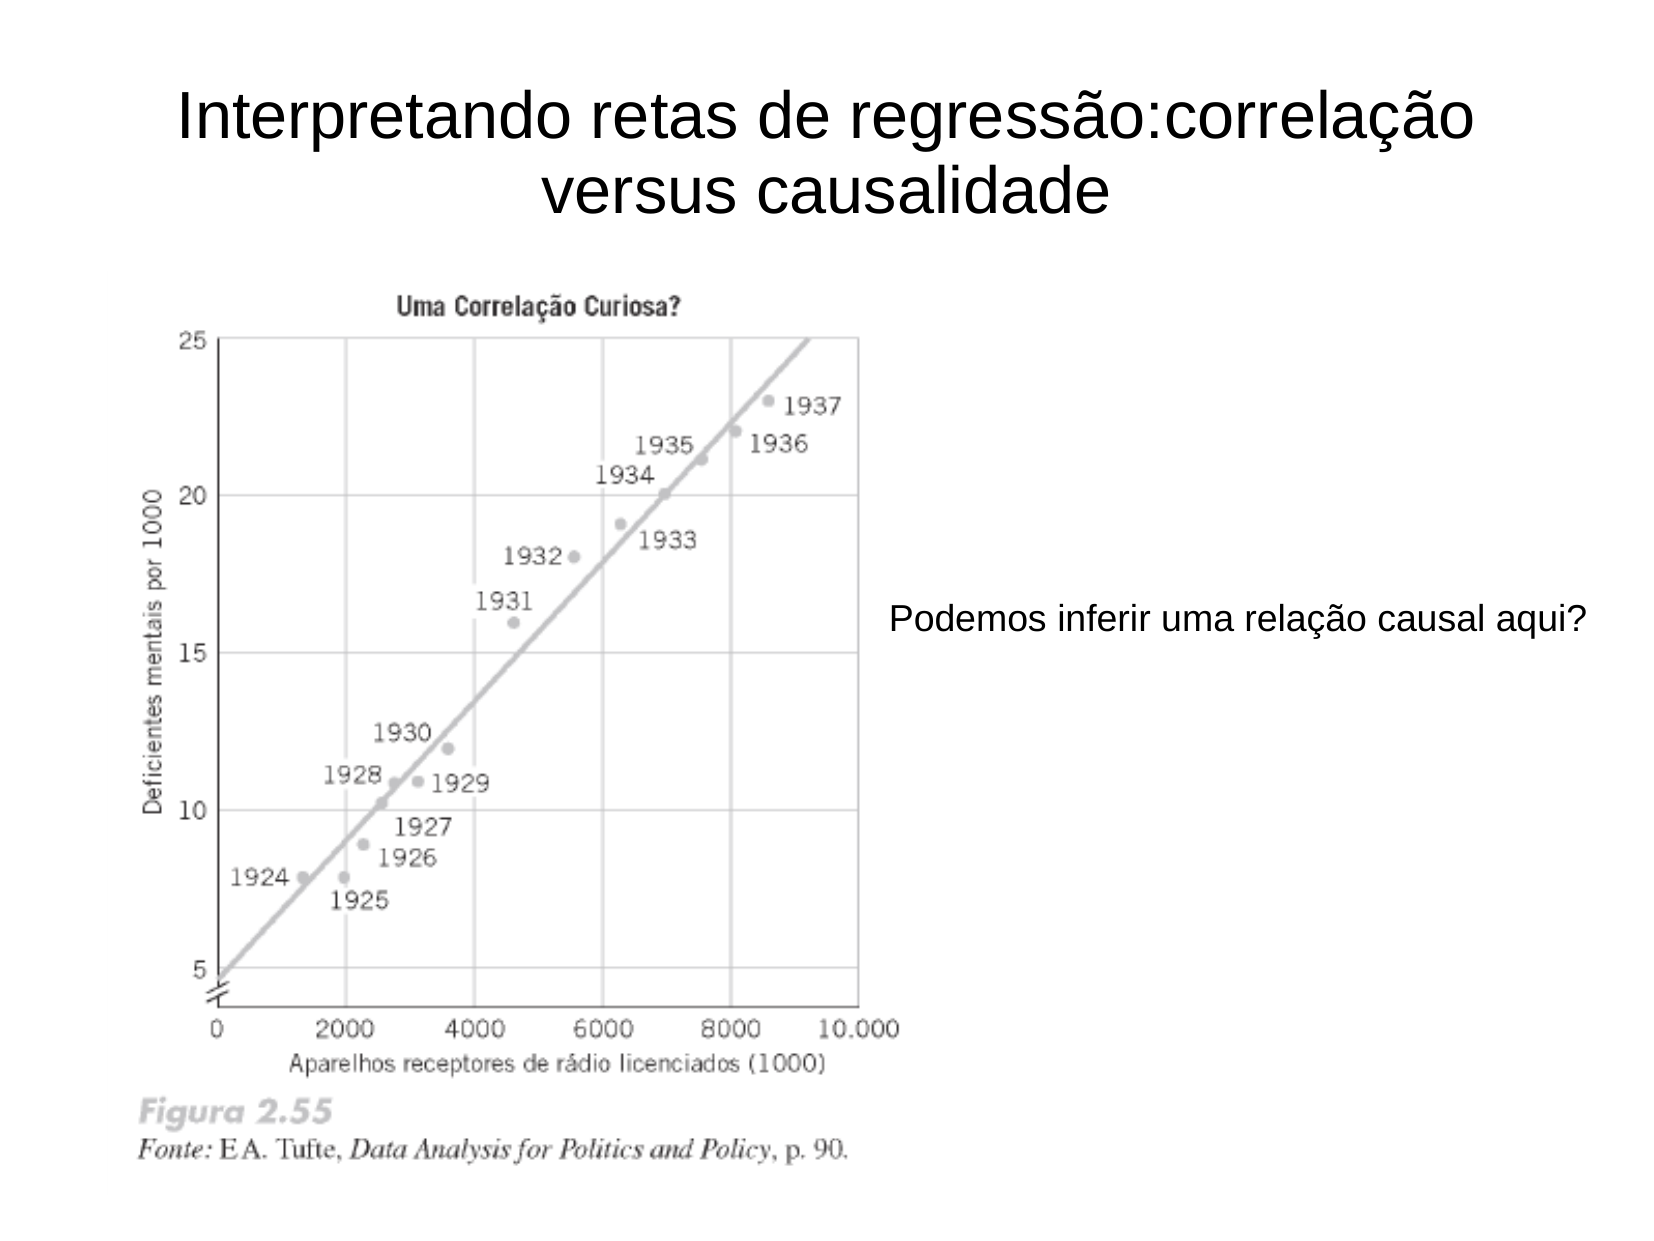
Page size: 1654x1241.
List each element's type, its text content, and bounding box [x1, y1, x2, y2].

picture [106, 271, 922, 1195]
title Interpretando retas de regressão:correlação versus causalidade [82, 49, 1571, 257]
text_box Podemos inferir uma relação causal aqui? [874, 590, 1607, 650]
